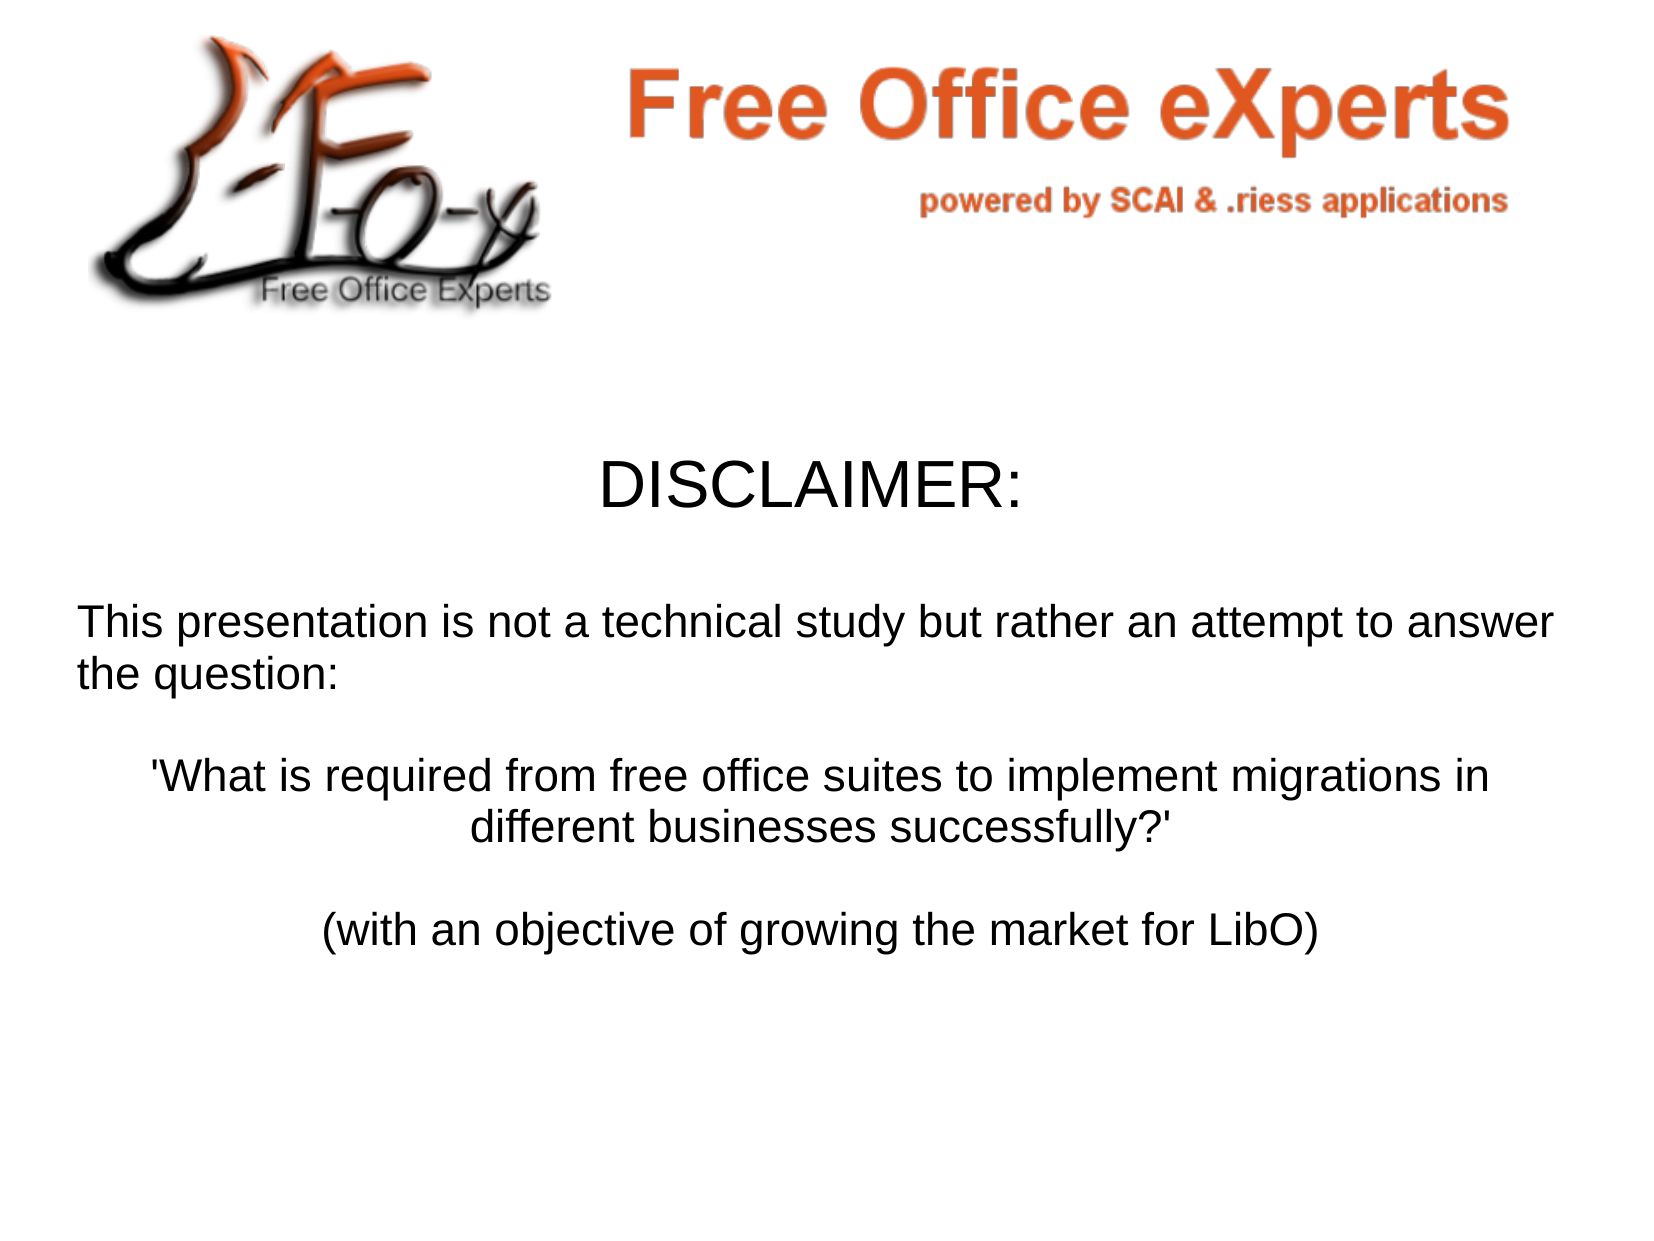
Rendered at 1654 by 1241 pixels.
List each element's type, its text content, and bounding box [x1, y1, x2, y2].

picture [88, 13, 1565, 221]
subtitle DISCLAIMER: This presentation is not a technical study but rather an attempt to answer the question: 'What is required from free office suites to implement migrations in different businesses successfully?' (with an objective of growing the market for LibO) [76, 221, 1565, 1182]
